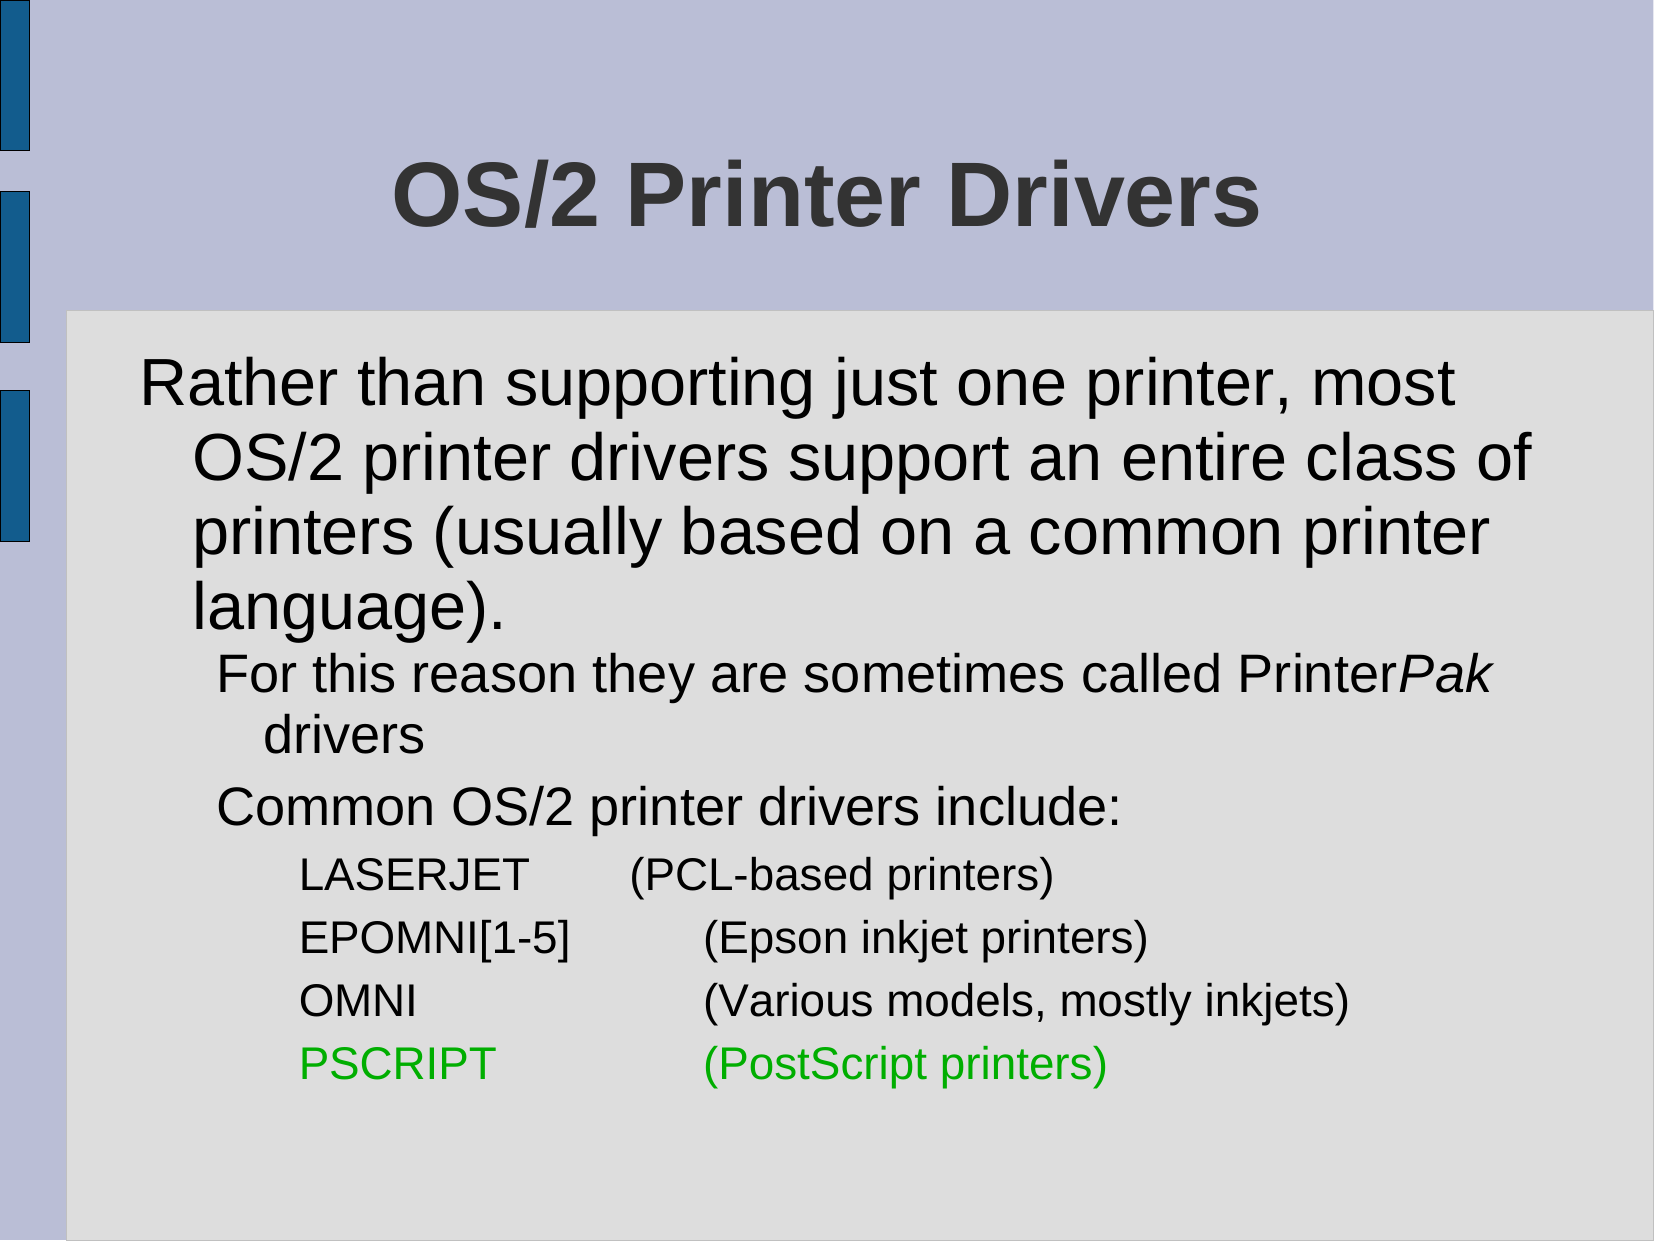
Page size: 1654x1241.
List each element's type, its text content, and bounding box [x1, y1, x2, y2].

title OS/2 Printer Drivers [121, 91, 1534, 299]
list Rather than supporting just one printer, most OS/2 printer drivers support an entire class of printers (usually based on a common printer language). For this reason they are sometimes called PrinterPak drivers Common OS/2 printer drivers include: LASERJET (PCL-based printers) EPOMNI[1-5] (Epson inkjet printers) OMNI (Various models, mostly inkjets) PSCRIPT (PostScript printers) [121, 344, 1534, 1167]
